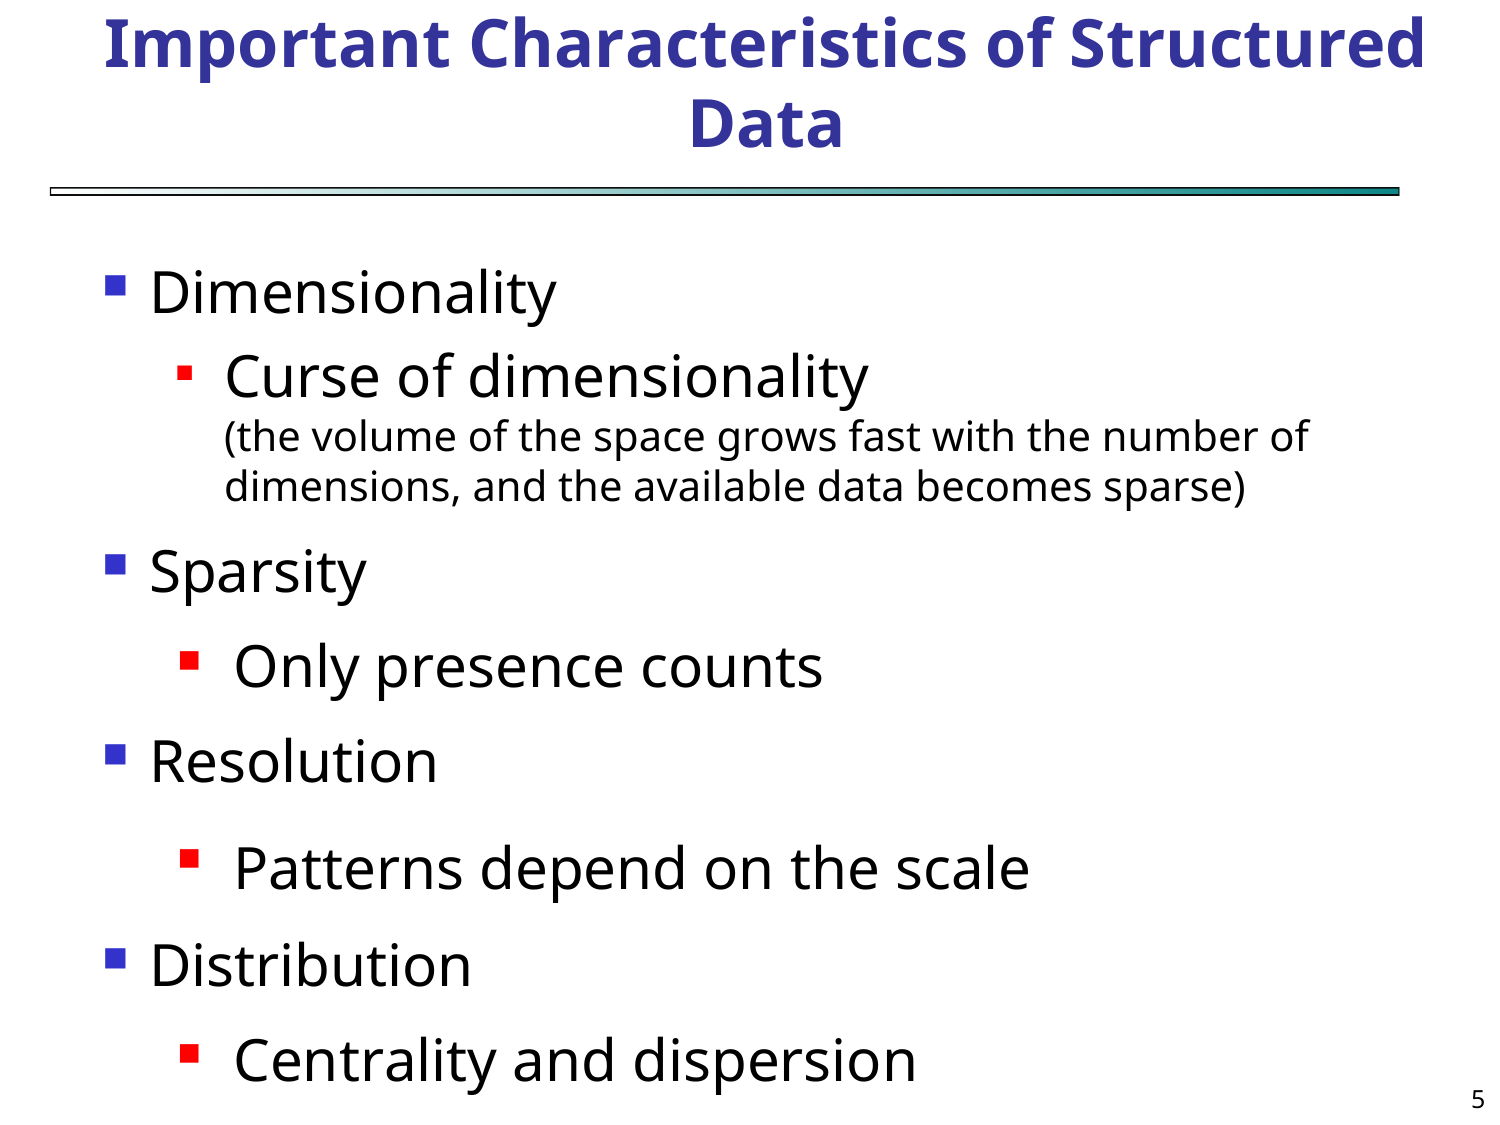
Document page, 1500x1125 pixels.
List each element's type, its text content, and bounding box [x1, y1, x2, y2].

title Important Characteristics of Structured Data [62, 0, 1471, 169]
text_box <number> [1187, 1062, 1500, 1125]
list Dimensionality Curse of dimensionality (the volume of the space grows fast with the number of dimensions, and the available data becomes sparse) Sparsity Only presence counts Resolution Patterns depend on the scale Distribution Centrality and dispersion [87, 237, 1403, 1101]
